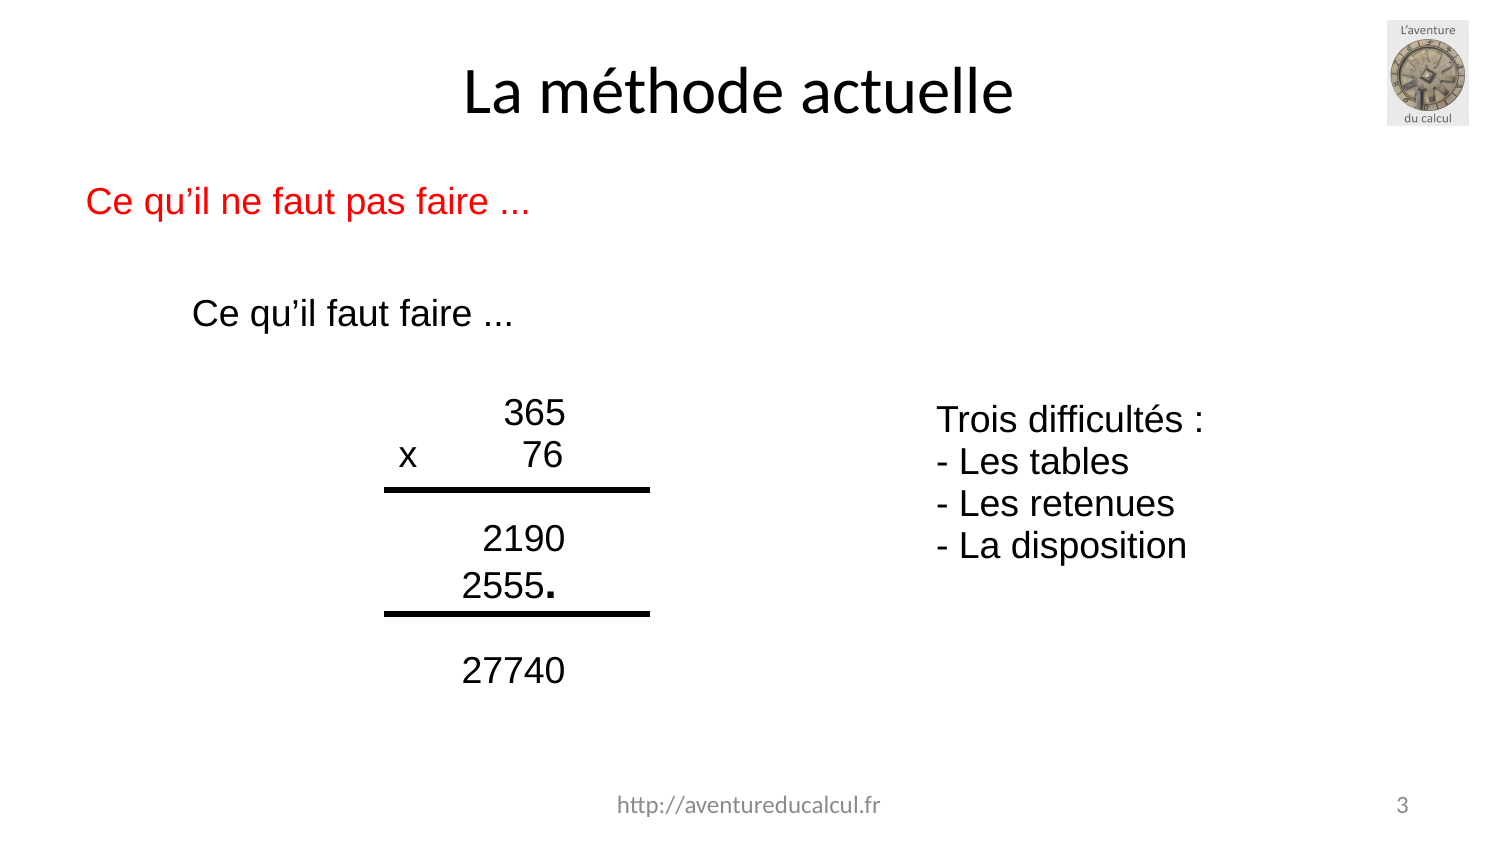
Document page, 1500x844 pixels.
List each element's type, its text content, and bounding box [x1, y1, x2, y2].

text_box <numéro> [1074, 782, 1424, 826]
text_box 365 x 76 2190 2555. 27740 [383, 383, 680, 784]
text_box Ce qu’il faut faire ... [177, 285, 650, 384]
text_box Ce qu’il ne faut pas faire ... [70, 172, 680, 272]
text_box Trois difficultés : - Les tables - Les retenues - La disposition [921, 390, 1329, 574]
picture [1387, 20, 1469, 126]
text_box La méthode actuelle [448, 39, 1158, 120]
text_box http://aventureducalcul.fr [512, 782, 986, 826]
